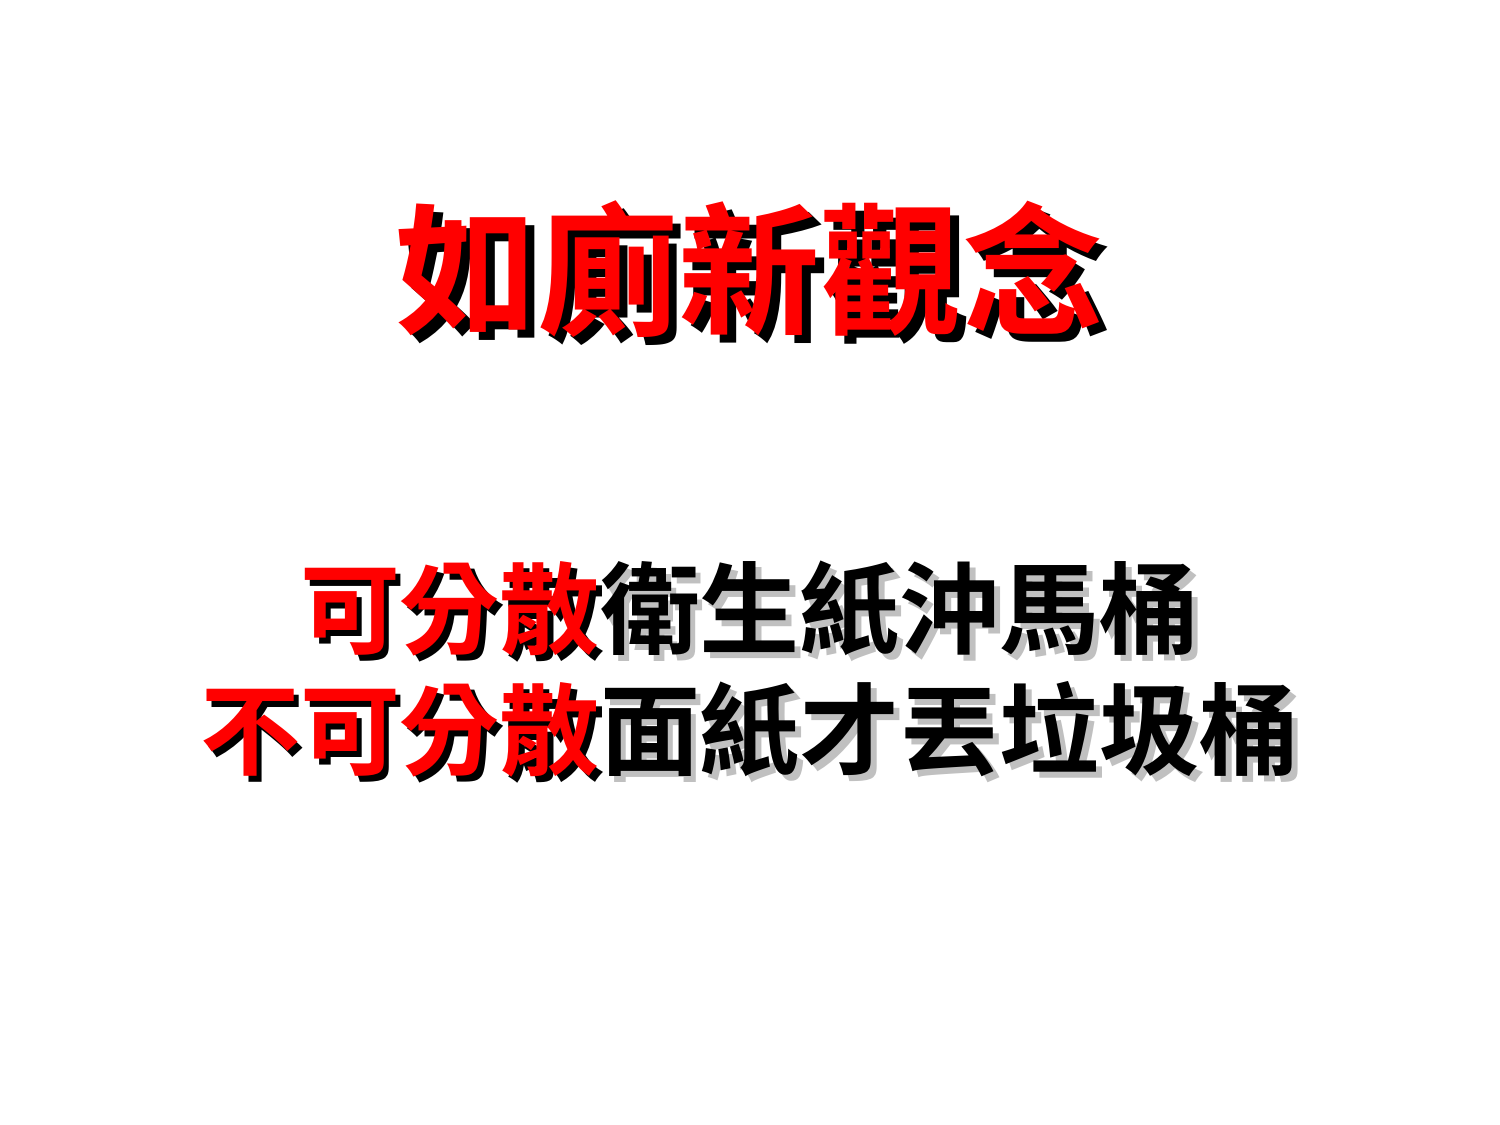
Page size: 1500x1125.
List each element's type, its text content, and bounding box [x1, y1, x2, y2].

text_box 如廁新觀念 [0, 172, 1500, 361]
subtitle 可分散衛生紙沖馬桶 不可分散面紙才丟垃圾桶 [0, 562, 1500, 819]
